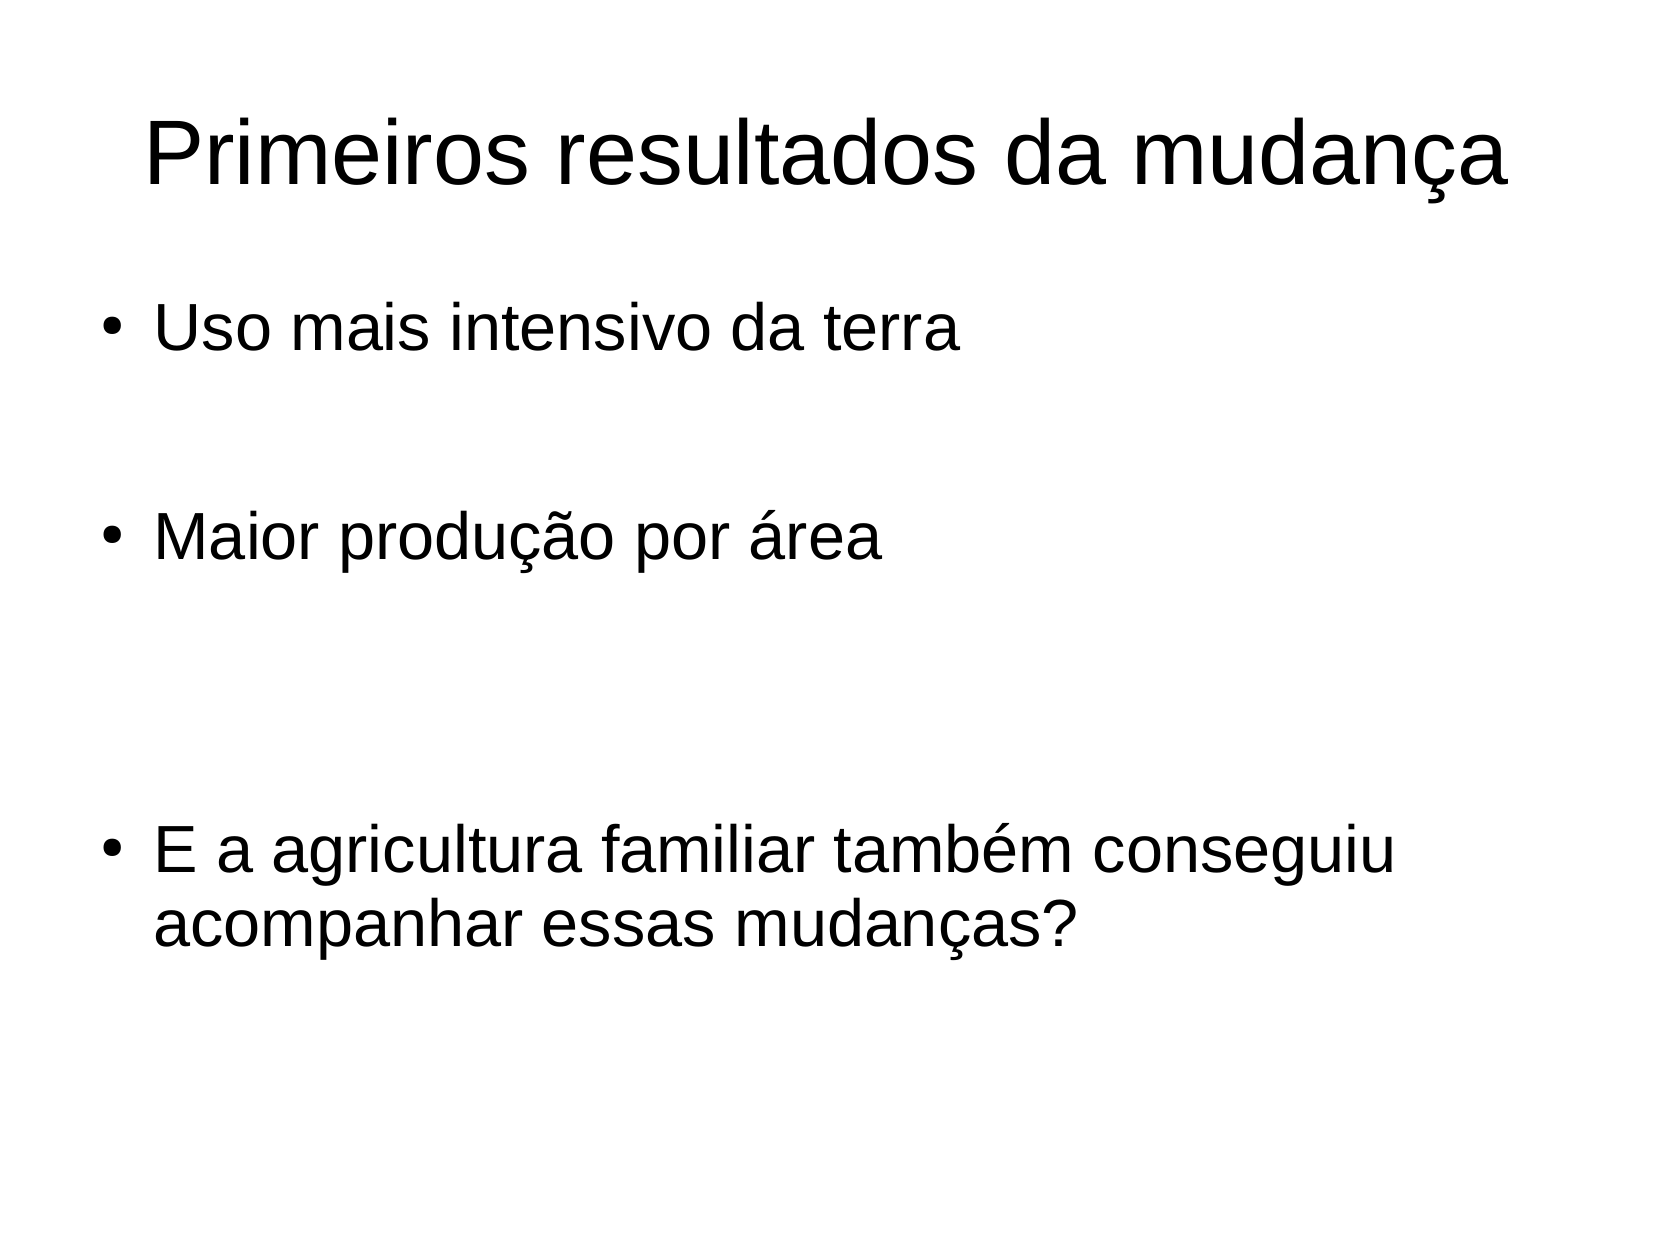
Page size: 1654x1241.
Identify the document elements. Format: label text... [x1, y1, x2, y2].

title Primeiros resultados da mudança [82, 49, 1571, 257]
list Uso mais intensivo da terra Maior produção por área E a agricultura familiar também conseguiu acompanhar essas mudanças? [82, 290, 1571, 1010]
